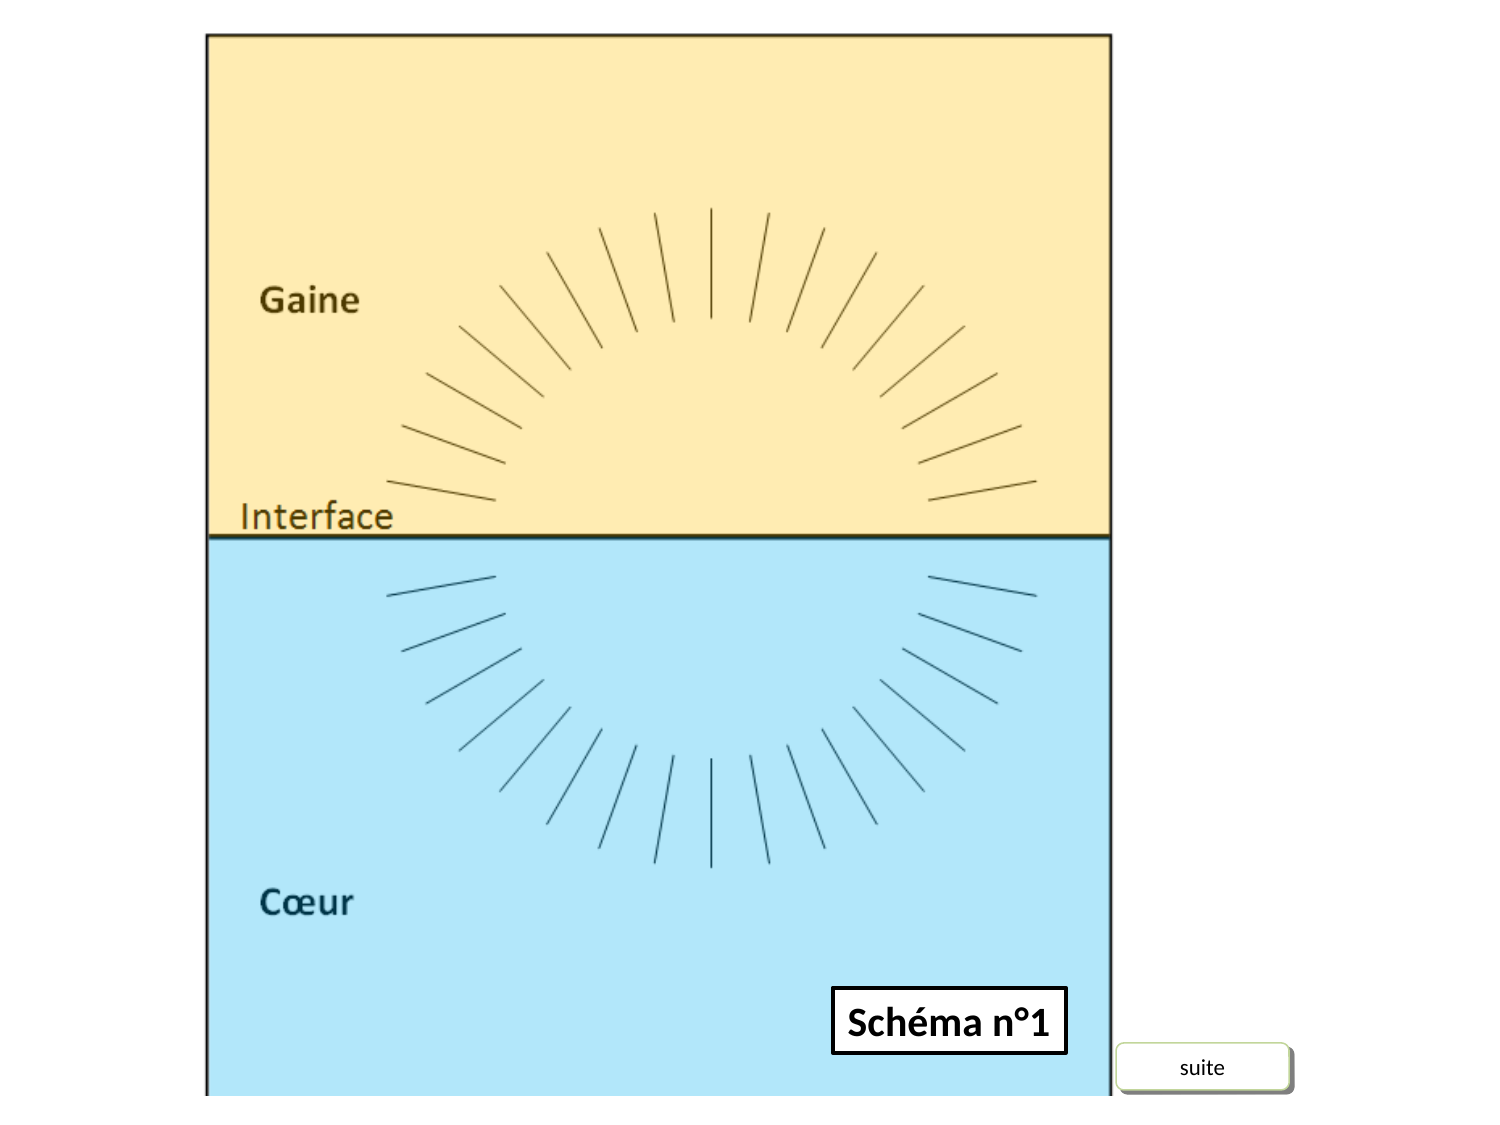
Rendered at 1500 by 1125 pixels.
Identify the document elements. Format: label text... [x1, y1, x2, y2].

picture [198, 29, 1122, 1096]
text_box suite [1116, 1042, 1290, 1090]
text_box Schéma n°1 [832, 987, 1066, 1053]
